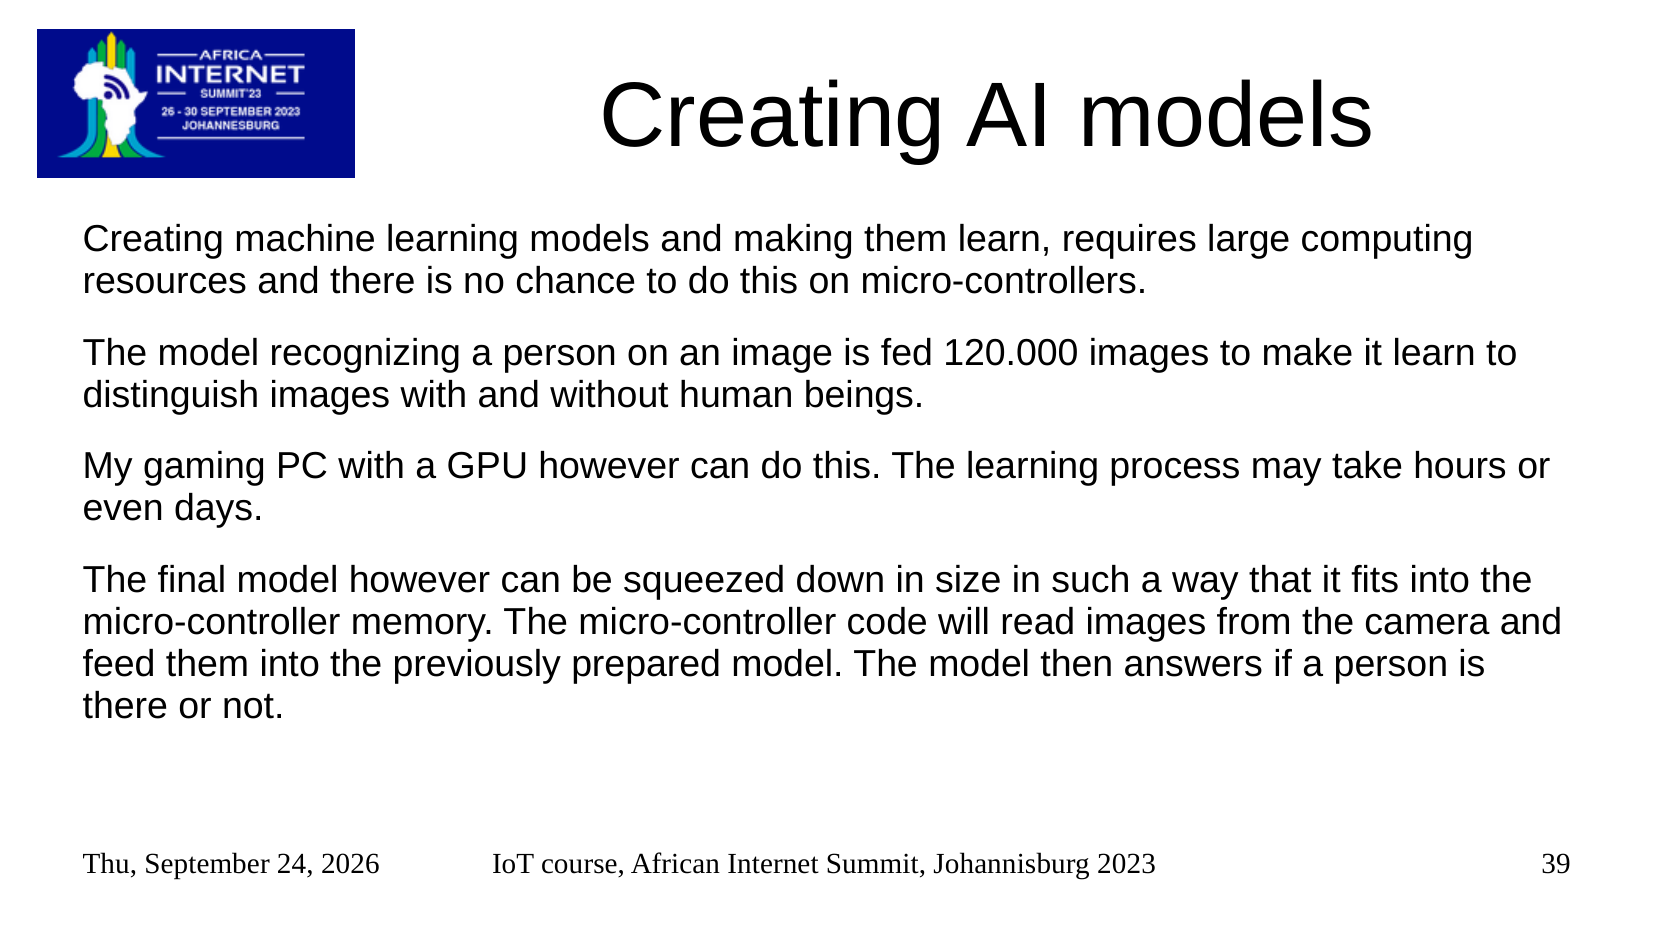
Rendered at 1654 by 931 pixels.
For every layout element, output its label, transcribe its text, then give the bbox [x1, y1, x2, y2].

picture [37, 29, 355, 178]
title Creating AI models [403, 37, 1571, 193]
list Creating machine learning models and making them learn, requires large computing resources and there is no chance to do this on micro-controllers. The model recognizing a person on an image is fed 120.000 images to make it learn to distinguish images with and without human beings. My gaming PC with a GPU however can do this. The learning process may take hours or even days. The final model however can be squeezed down in size in such a way that it fits into the micro-controller memory. The micro-controller code will read images from the camera and feed them into the previously prepared model. The model then answers if a person is there or not. [82, 217, 1571, 758]
